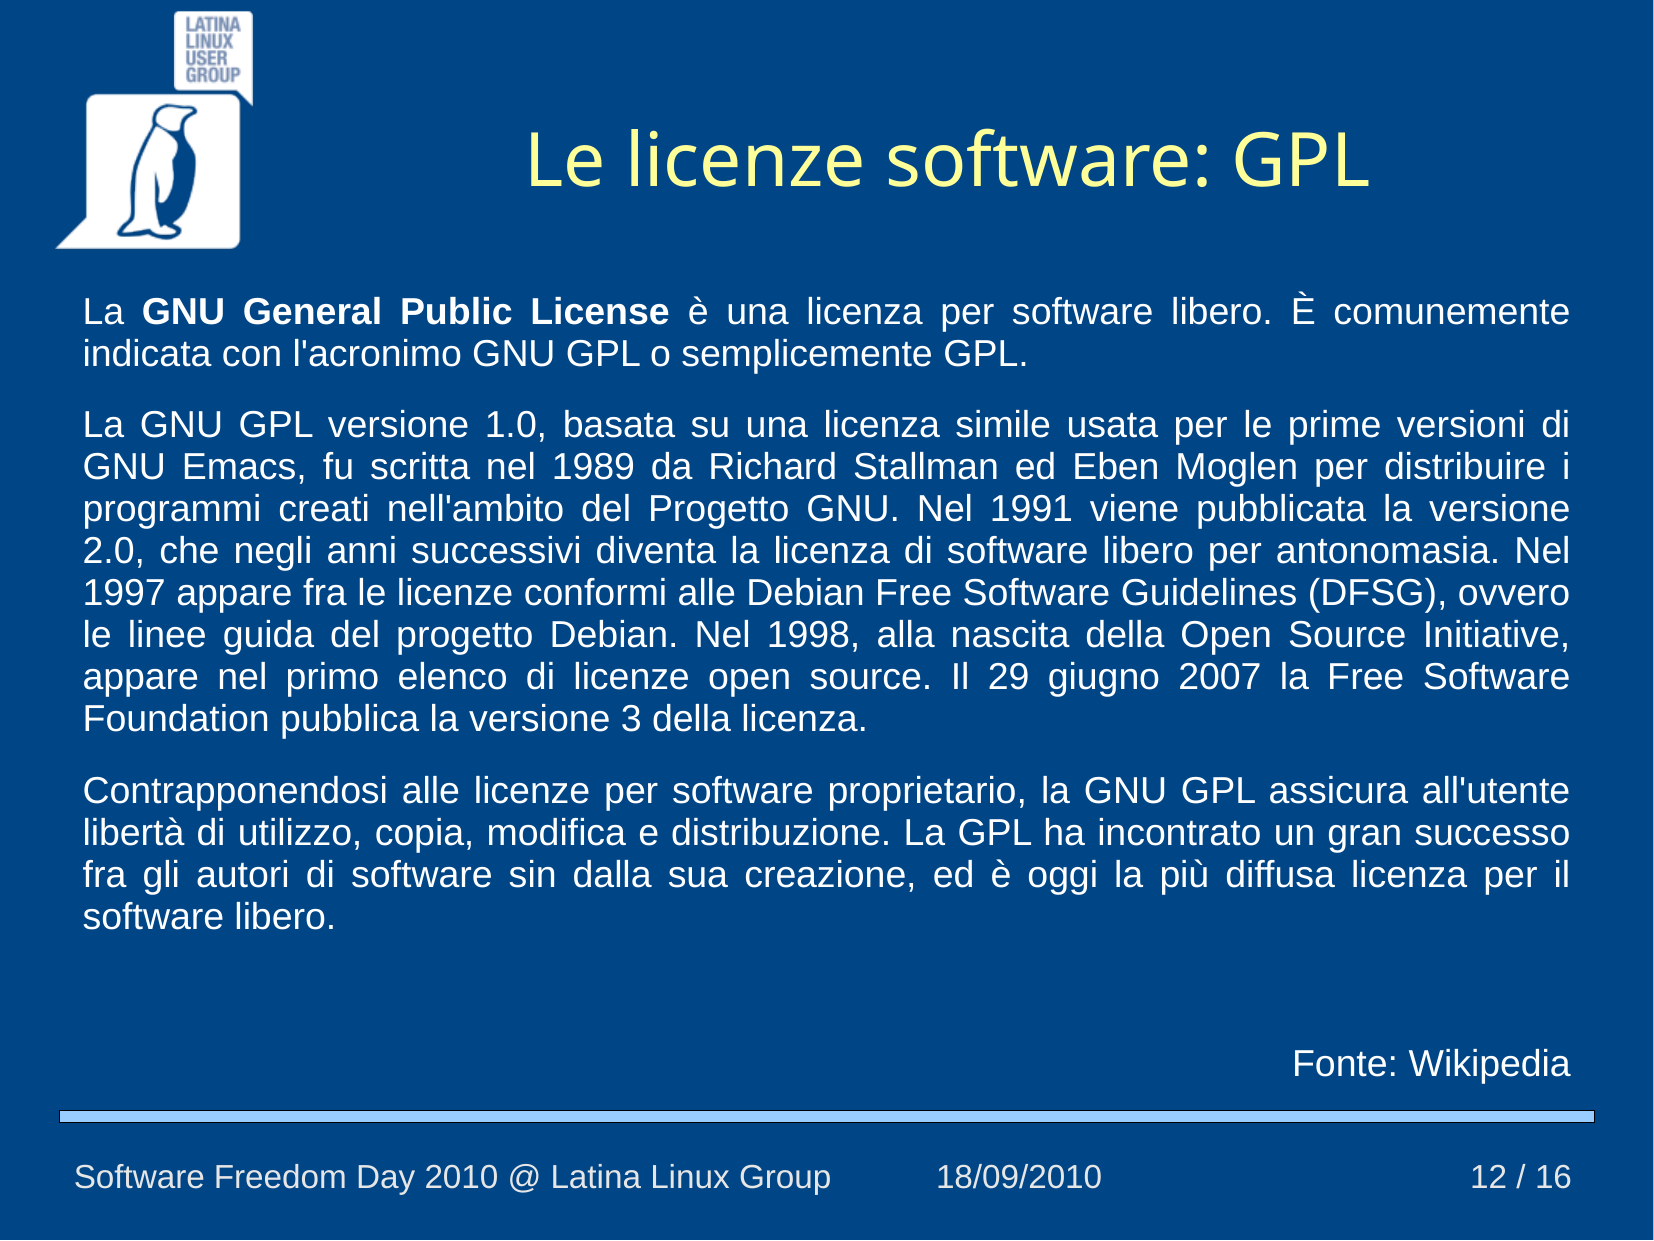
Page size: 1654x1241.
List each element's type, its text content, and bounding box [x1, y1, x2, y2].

list La GNU General Public License è una licenza per software libero. È comunemente indicata con l'acronimo GNU GPL o semplicemente GPL. La GNU GPL versione 1.0, basata su una licenza simile usata per le prime versioni di GNU Emacs, fu scritta nel 1989 da Richard Stallman ed Eben Moglen per distribuire i programmi creati nell'ambito del Progetto GNU. Nel 1991 viene pubblicata la versione 2.0, che negli anni successivi diventa la licenza di software libero per antonomasia. Nel 1997 appare fra le licenze conformi alle Debian Free Software Guidelines (DFSG), ovvero le linee guida del progetto Debian. Nel 1998, alla nascita della Open Source Initiative, appare nel primo elenco di licenze open source. Il 29 giugno 2007 la Free Software Foundation pubblica la versione 3 della licenza. Contrapponendosi alle licenze per software proprietario, la GNU GPL assicura all'utente libertà di utilizzo, copia, modifica e distribuzione. La GPL ha incontrato un gran successo fra gli autori di software sin dalla sua creazione, ed è oggi la più diffusa licenza per il software libero. Fonte: Wikipedia [82, 290, 1571, 1094]
title Le licenze software: GPL [324, 56, 1571, 259]
picture [43, 0, 266, 262]
